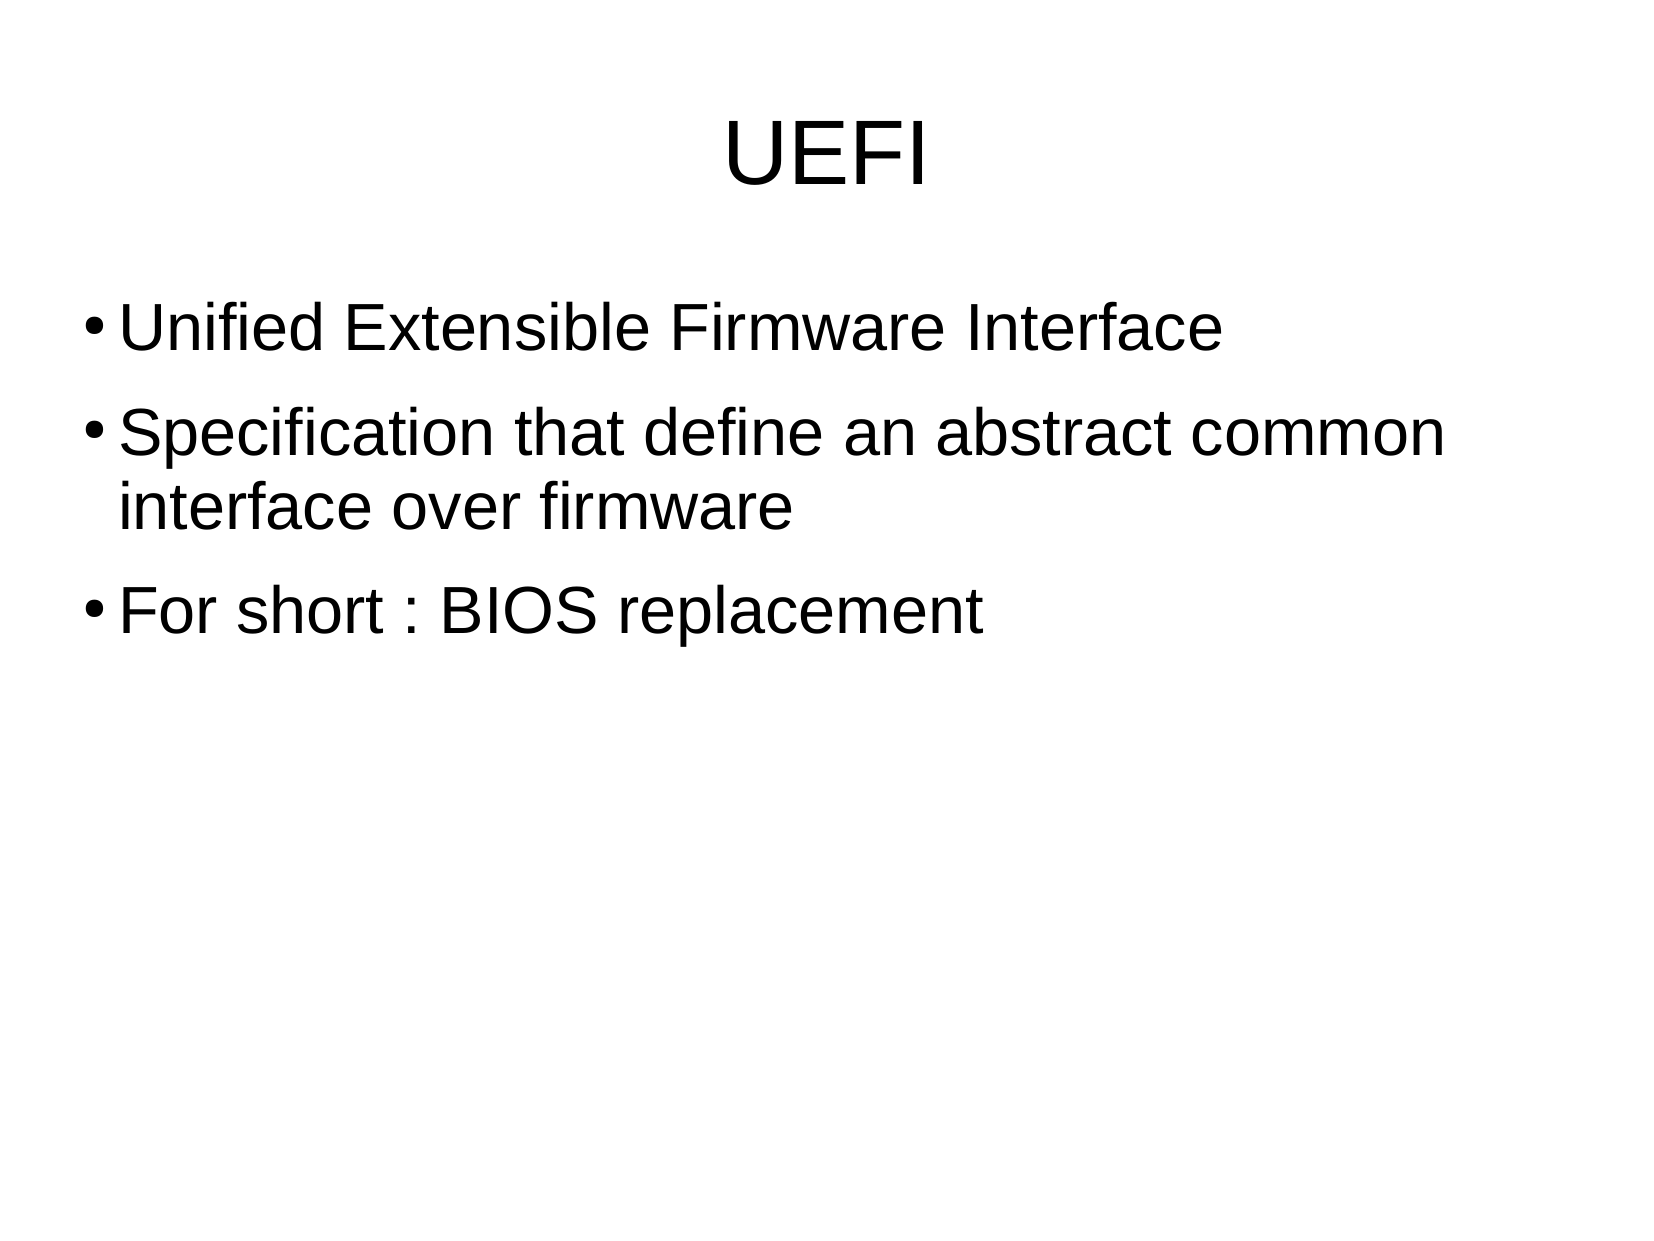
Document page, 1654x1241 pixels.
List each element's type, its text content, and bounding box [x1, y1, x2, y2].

title UEFI [82, 49, 1571, 257]
list Unified Extensible Firmware Interface Specification that define an abstract common interface over firmware For short : BIOS replacement [82, 290, 1571, 1010]
